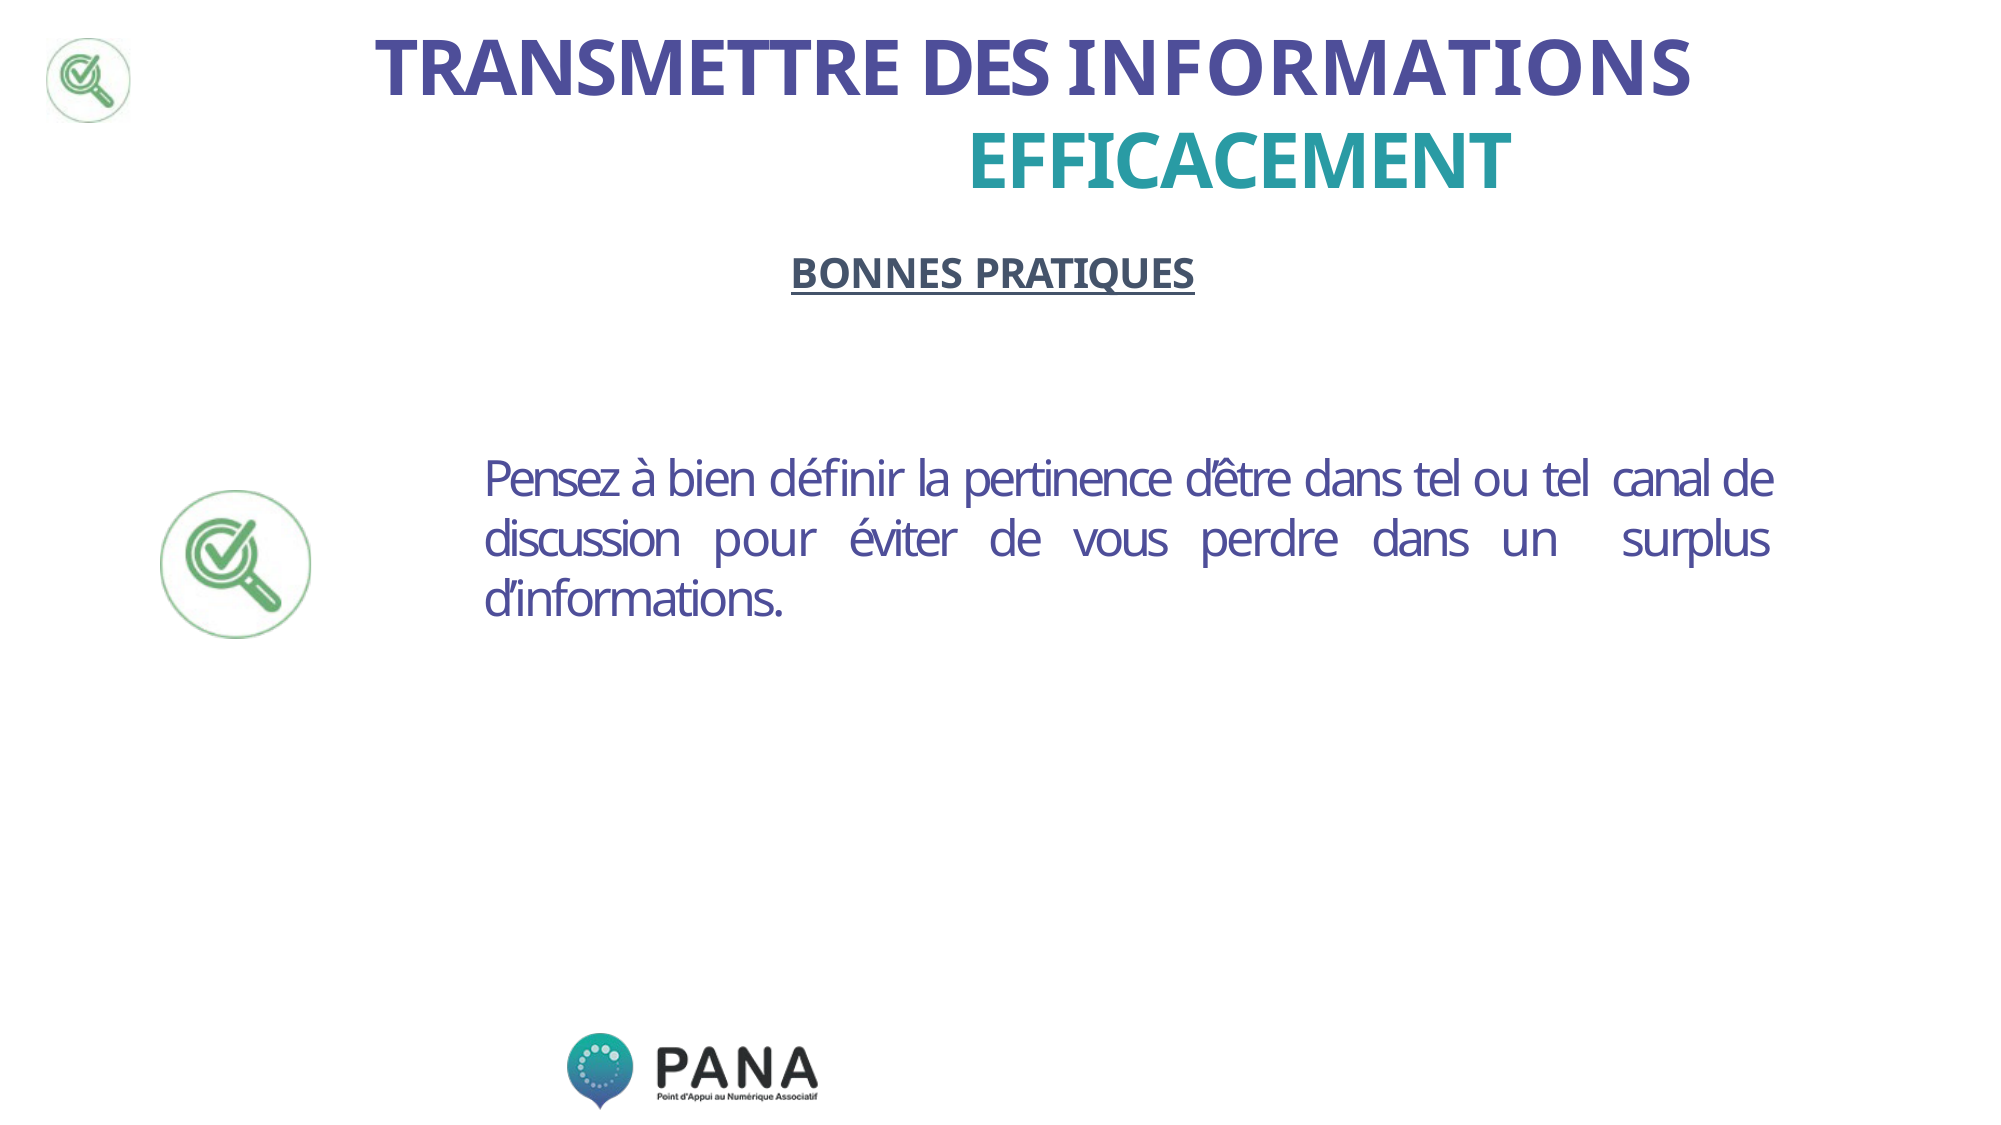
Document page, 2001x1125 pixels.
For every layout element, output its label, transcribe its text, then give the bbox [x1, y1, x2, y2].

title TRANSMETTRE DES INFORMATIONS EFFICACEMENT [205, 15, 1837, 203]
text_box [46, 39, 130, 122]
text_box [160, 490, 311, 639]
text_box Pensez à bien définir la pertinence d’être dans tel ou tel canal de discussion pour éviter de vous perdre dans un surplus d’informations. [481, 444, 1780, 629]
text_box BONNES PRATIQUES [788, 244, 1211, 298]
